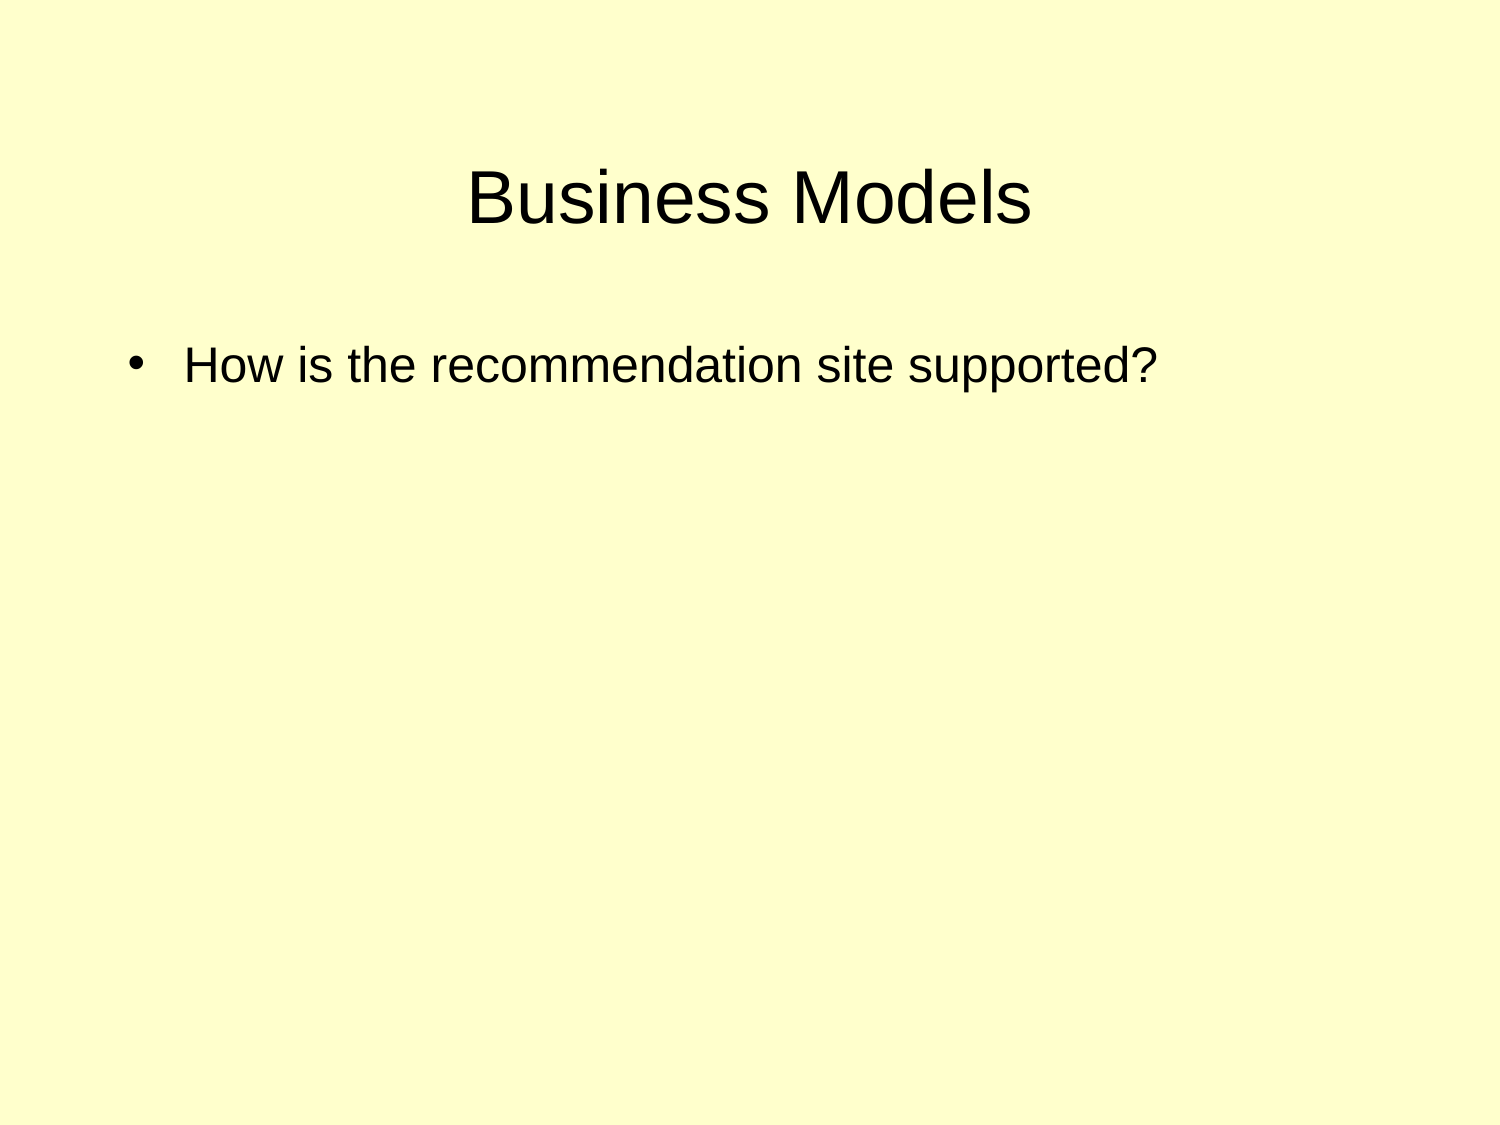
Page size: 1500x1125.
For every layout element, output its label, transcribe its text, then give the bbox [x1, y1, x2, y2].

title Business Models [112, 99, 1388, 288]
list How is the recommendation site supported? [112, 324, 1388, 1001]
